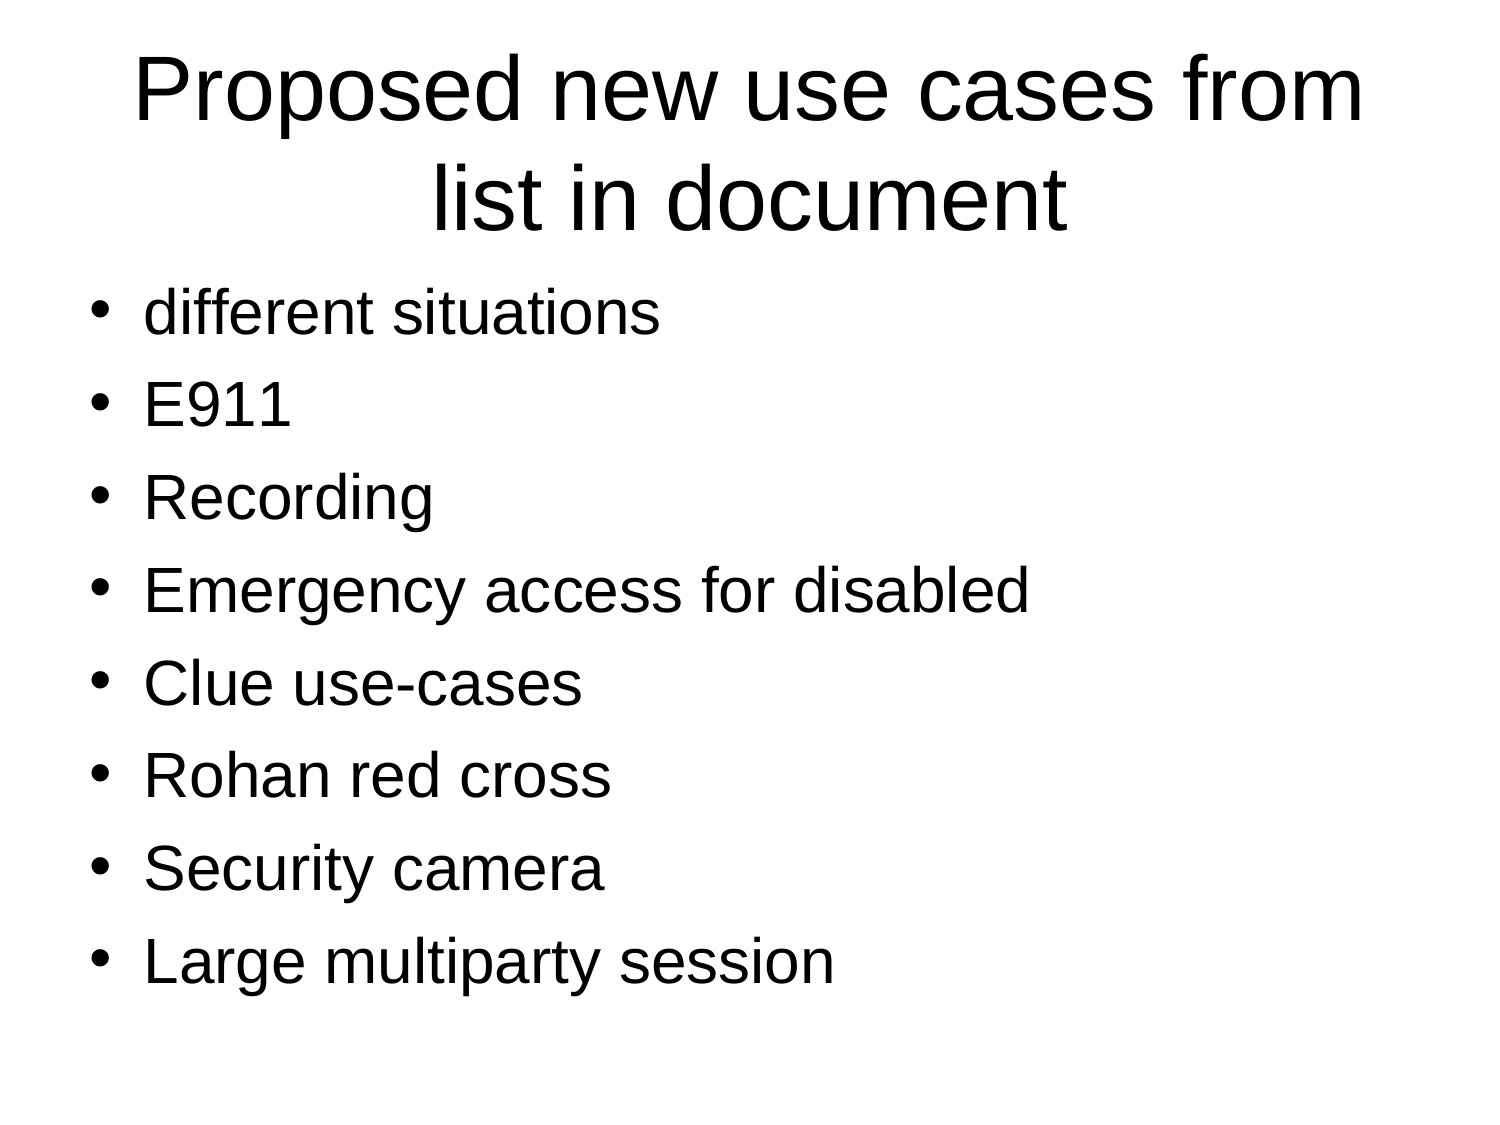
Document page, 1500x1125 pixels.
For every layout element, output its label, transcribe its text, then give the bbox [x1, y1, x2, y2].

list different situations E911 Recording Emergency access for disabled Clue use-cases Rohan red cross Security camera Large multiparty session [75, 262, 1426, 1005]
title Proposed new use cases from list in document [75, 21, 1426, 257]
